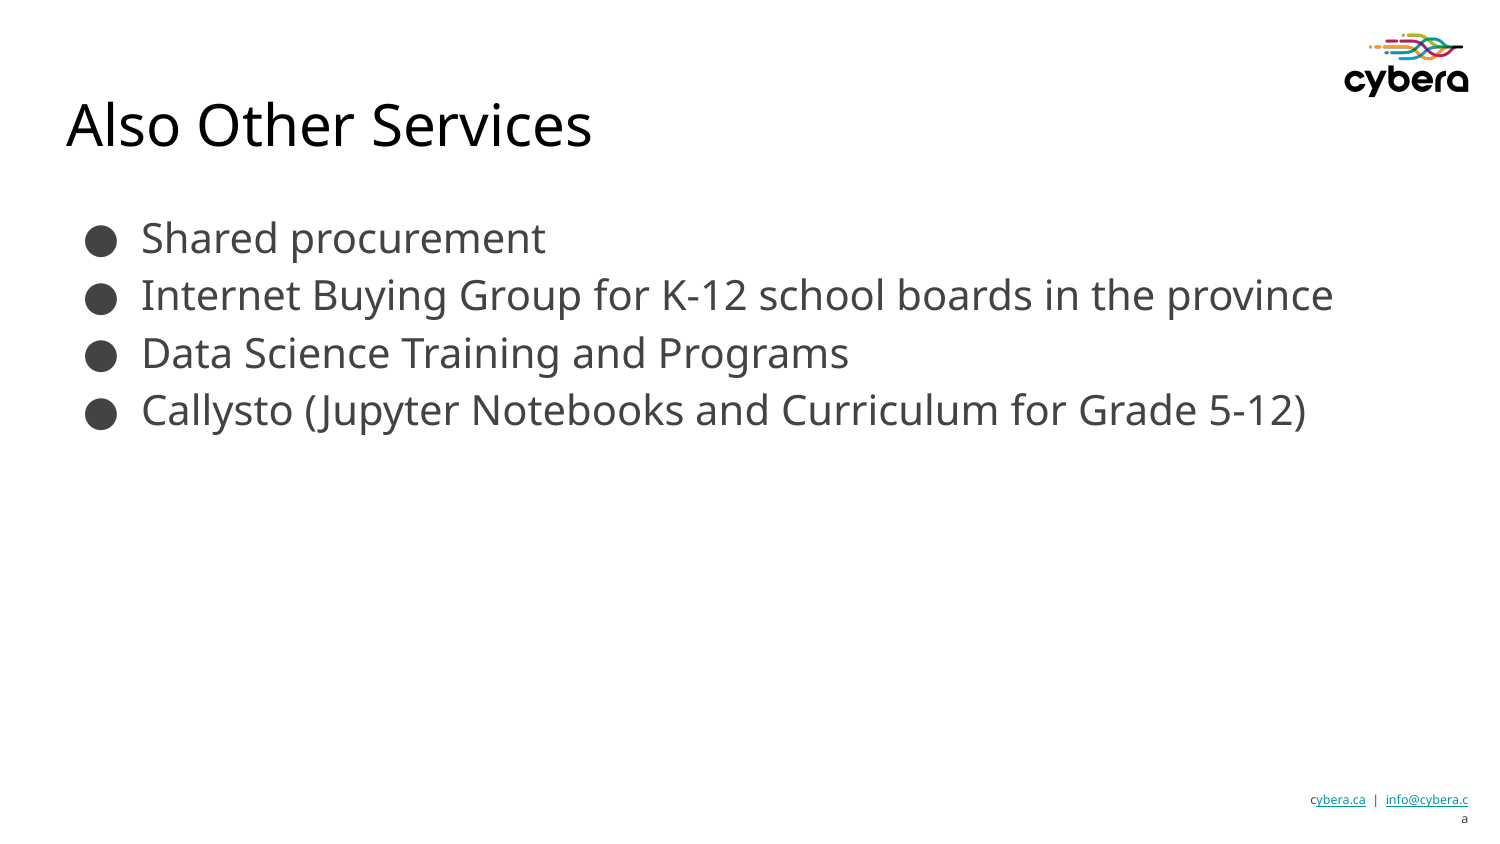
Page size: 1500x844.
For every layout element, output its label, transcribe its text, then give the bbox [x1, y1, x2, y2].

title Also Other Services [51, 72, 1314, 167]
picture [1344, 33, 1469, 98]
list Shared procurement Internet Buying Group for K-12 school boards in the province Data Science Training and Programs Callysto (Jupyter Notebooks and Curriculum for Grade 5-12) [51, 189, 1451, 750]
